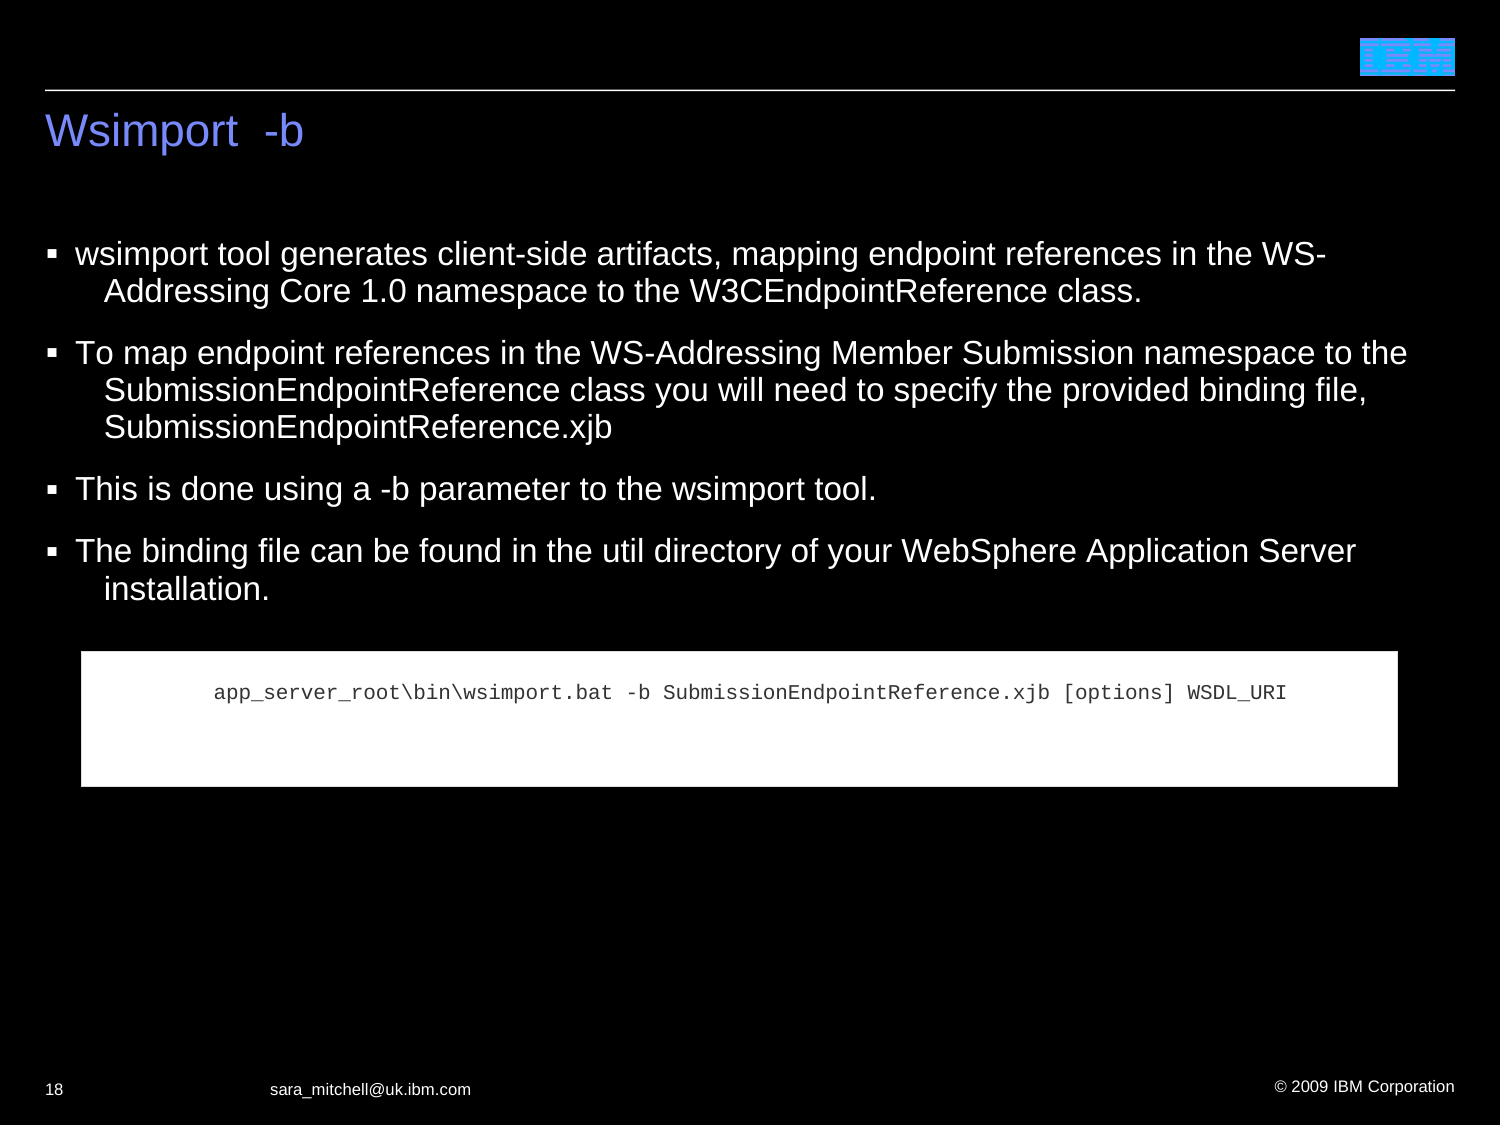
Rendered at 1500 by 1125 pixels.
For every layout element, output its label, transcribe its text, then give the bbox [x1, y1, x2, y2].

list wsimport tool generates client-side artifacts, mapping endpoint references in the WS-Addressing Core 1.0 namespace to the W3CEndpointReference class. To map endpoint references in the WS-Addressing Member Submission namespace to the SubmissionEndpointReference class you will need to specify the provided binding file, SubmissionEndpointReference.xjb This is done using a -b parameter to the wsimport tool. The binding file can be found in the util directory of your WebSphere Application Server installation. [31, 227, 1457, 978]
text_box app_server_root\bin\wsimport.bat -b SubmissionEndpointReference.xjb [options] WSDL_URI [81, 651, 1398, 786]
title Wsimport -b [30, 97, 1456, 218]
